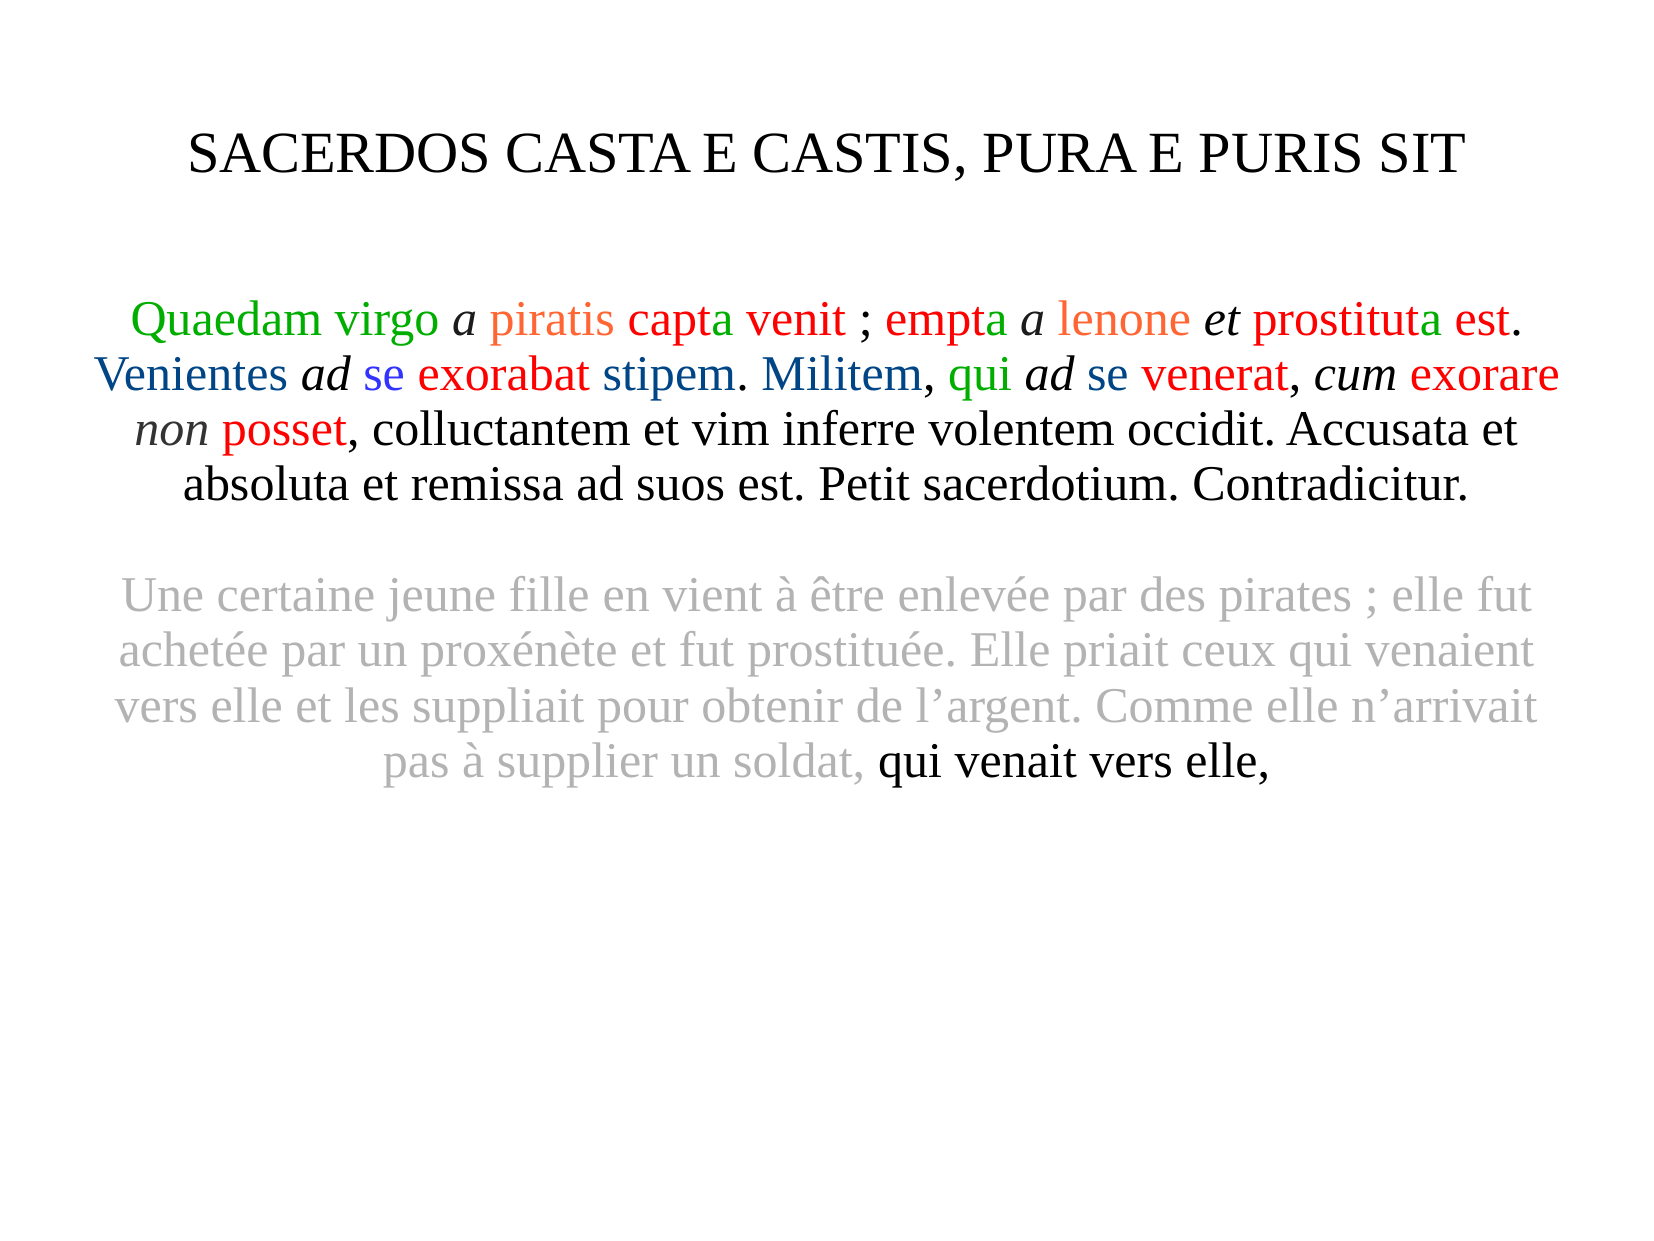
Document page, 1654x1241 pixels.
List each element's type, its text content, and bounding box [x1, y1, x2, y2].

subtitle Quaedam virgo a piratis capta venit ; empta a lenone et prostituta est. Venientes ad se exorabat stipem. Militem, qui ad se venerat, cum exorare non posset, colluctantem et vim inferre volentem occidit. Accusata et absoluta et remissa ad suos est. Petit sacerdotium. Contradicitur. Une certaine jeune fille en vient à être enlevée par des pirates ; elle fut achetée par un proxénète et fut prostituée. Elle priait ceux qui venaient vers elle et les suppliait pour obtenir de l’argent. Comme elle n’arrivait pas à supplier un soldat, qui venait vers elle, [82, 283, 1571, 1016]
title SACERDOS CASTA E CASTIS, PURA E PURIS SIT [82, 49, 1571, 257]
